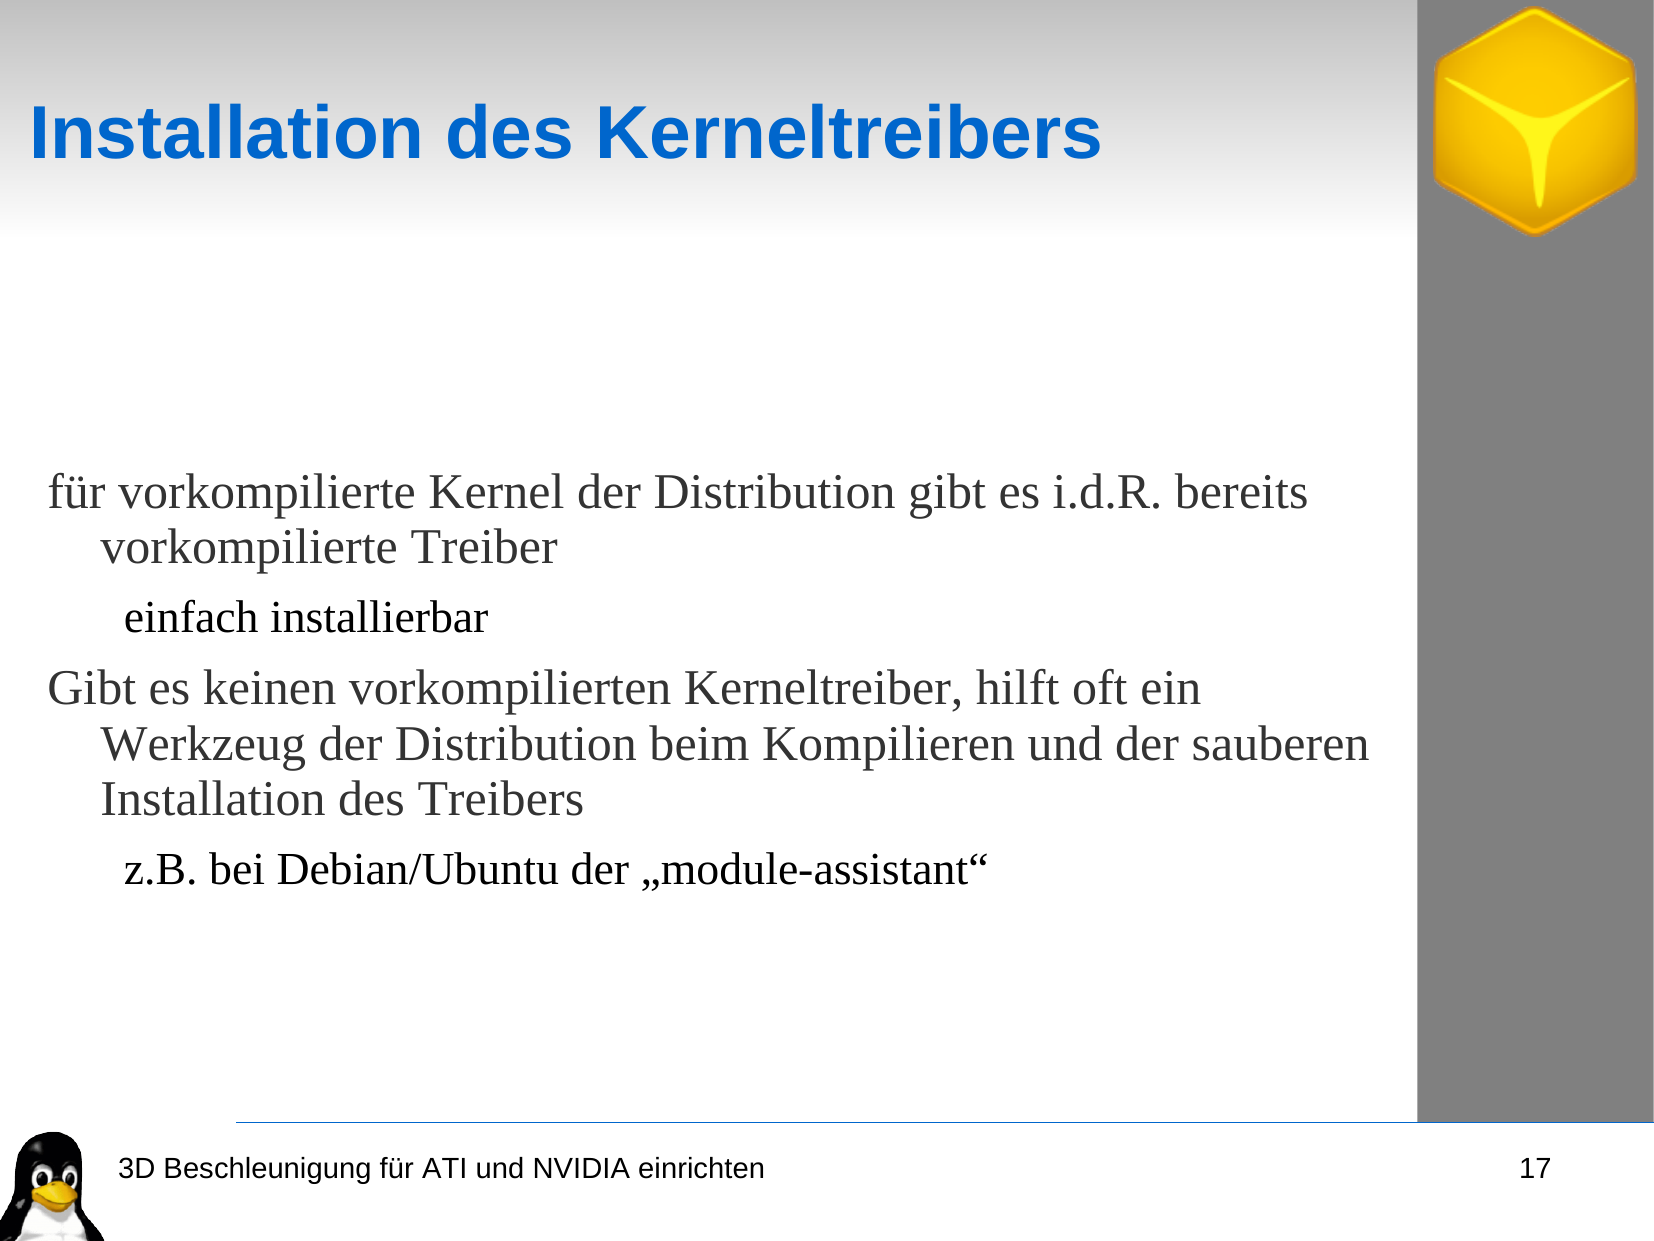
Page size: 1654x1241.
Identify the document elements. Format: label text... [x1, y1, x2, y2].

list für vorkompilierte Kernel der Distribution gibt es i.d.R. bereits vorkompilierte Treiber einfach installierbar Gibt es keinen vorkompilierten Kerneltreiber, hilft oft ein Werkzeug der Distribution beim Kompilieren und der sauberen Installation des Treibers z.B. bei Debian/Ubuntu der „module-assistant“ [29, 265, 1388, 1093]
title Installation des Kerneltreibers [29, 29, 1388, 237]
picture [1433, 6, 1638, 237]
picture [0, 1121, 148, 1241]
picture [139, 1160, 148, 1176]
